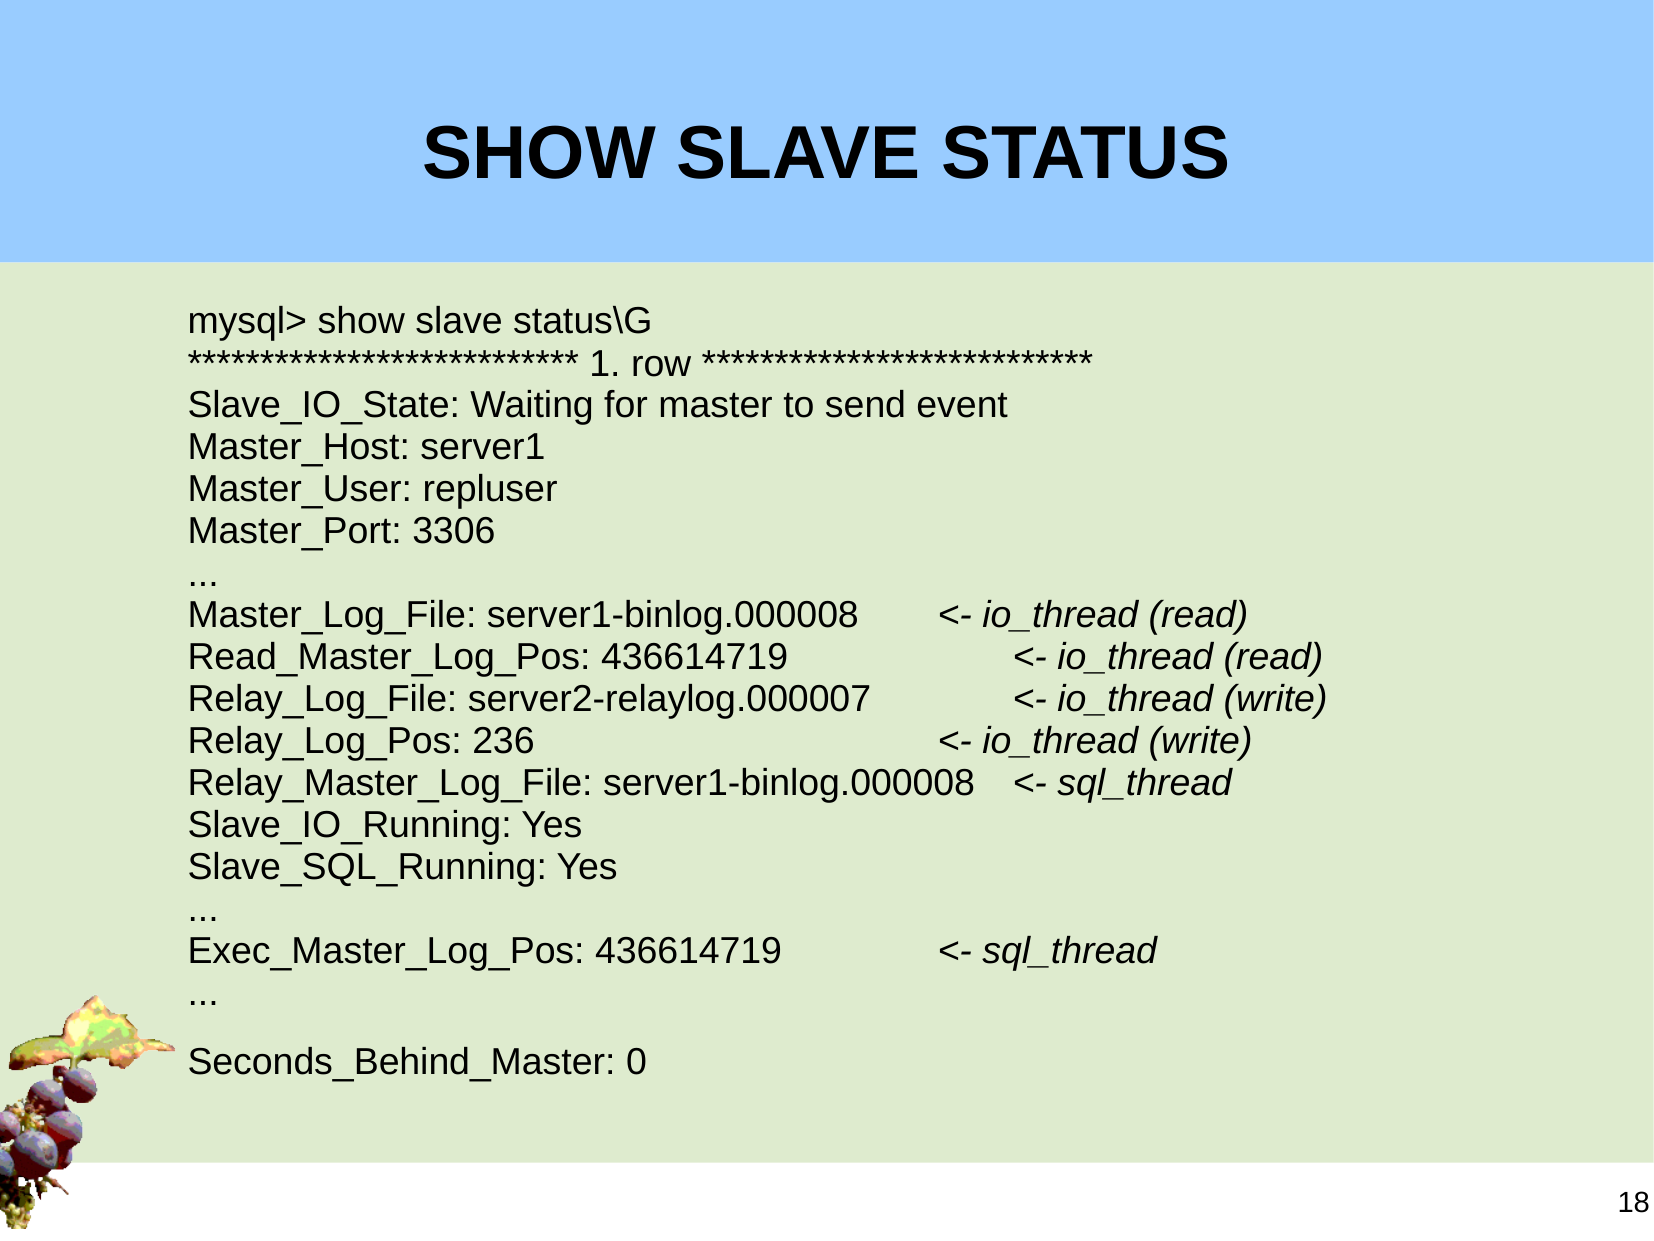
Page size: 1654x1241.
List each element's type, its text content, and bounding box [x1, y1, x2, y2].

picture [0, 990, 188, 1229]
list mysql> show slave status\G *************************** 1. row *************************** Slave_IO_State: Waiting for master to send event Master_Host: server1 Master_User: repluser Master_Port: 3306 ... Master_Log_File: server1-binlog.000008 <- io_thread (read) Read_Master_Log_Pos: 436614719 <- io_thread (read) Relay_Log_File: server2-relaylog.000007 <- io_thread (write) Relay_Log_Pos: 236 <- io_thread (write) Relay_Master_Log_File: server1-binlog.000008 <- sql_thread Slave_IO_Running: Yes Slave_SQL_Running: Yes ... Exec_Master_Log_Pos: 436614719 <- sql_thread ... Seconds_Behind_Master: 0 [187, 300, 1571, 1126]
title SHOW SLAVE STATUS [82, 49, 1571, 257]
